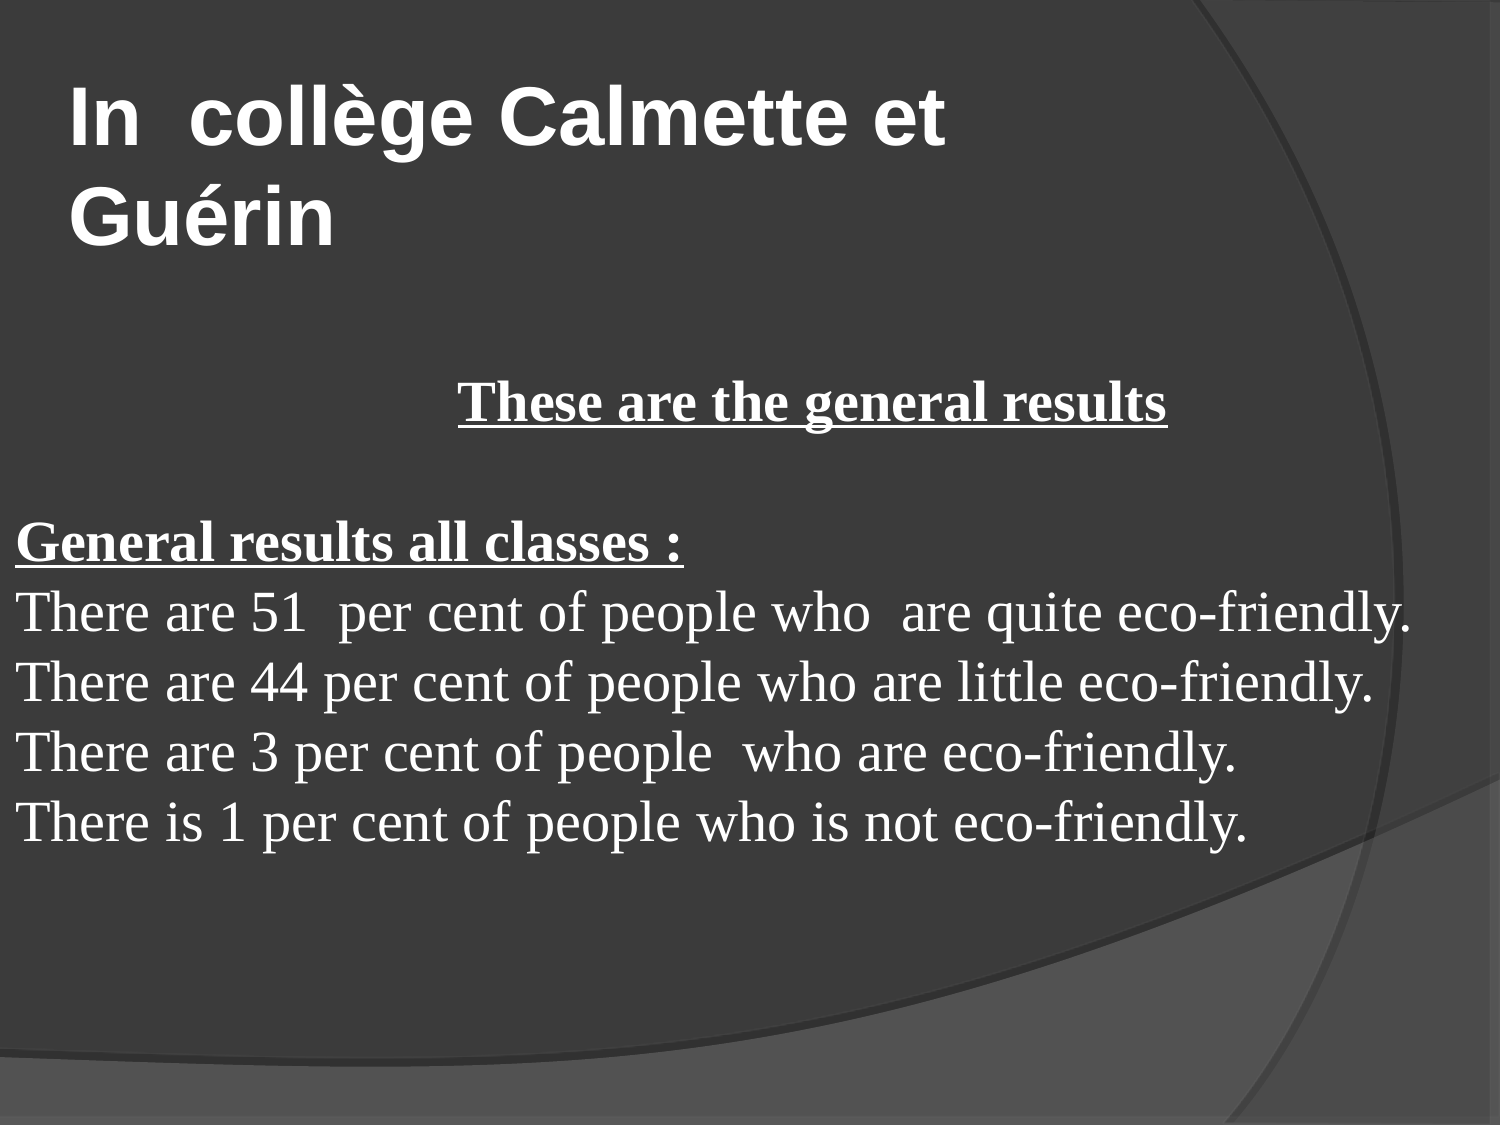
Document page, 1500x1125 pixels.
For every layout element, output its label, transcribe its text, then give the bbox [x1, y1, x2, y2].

text_box These are the general results General results all classes : There are 51 per cent of people who are quite eco-friendly. There are 44 per cent of people who are little eco-friendly. There are 3 per cent of people who are eco-friendly. There is 1 per cent of people who is not eco-friendly. [0, 356, 1500, 861]
text_box In collège Calmette et Guérin [53, 55, 1034, 270]
